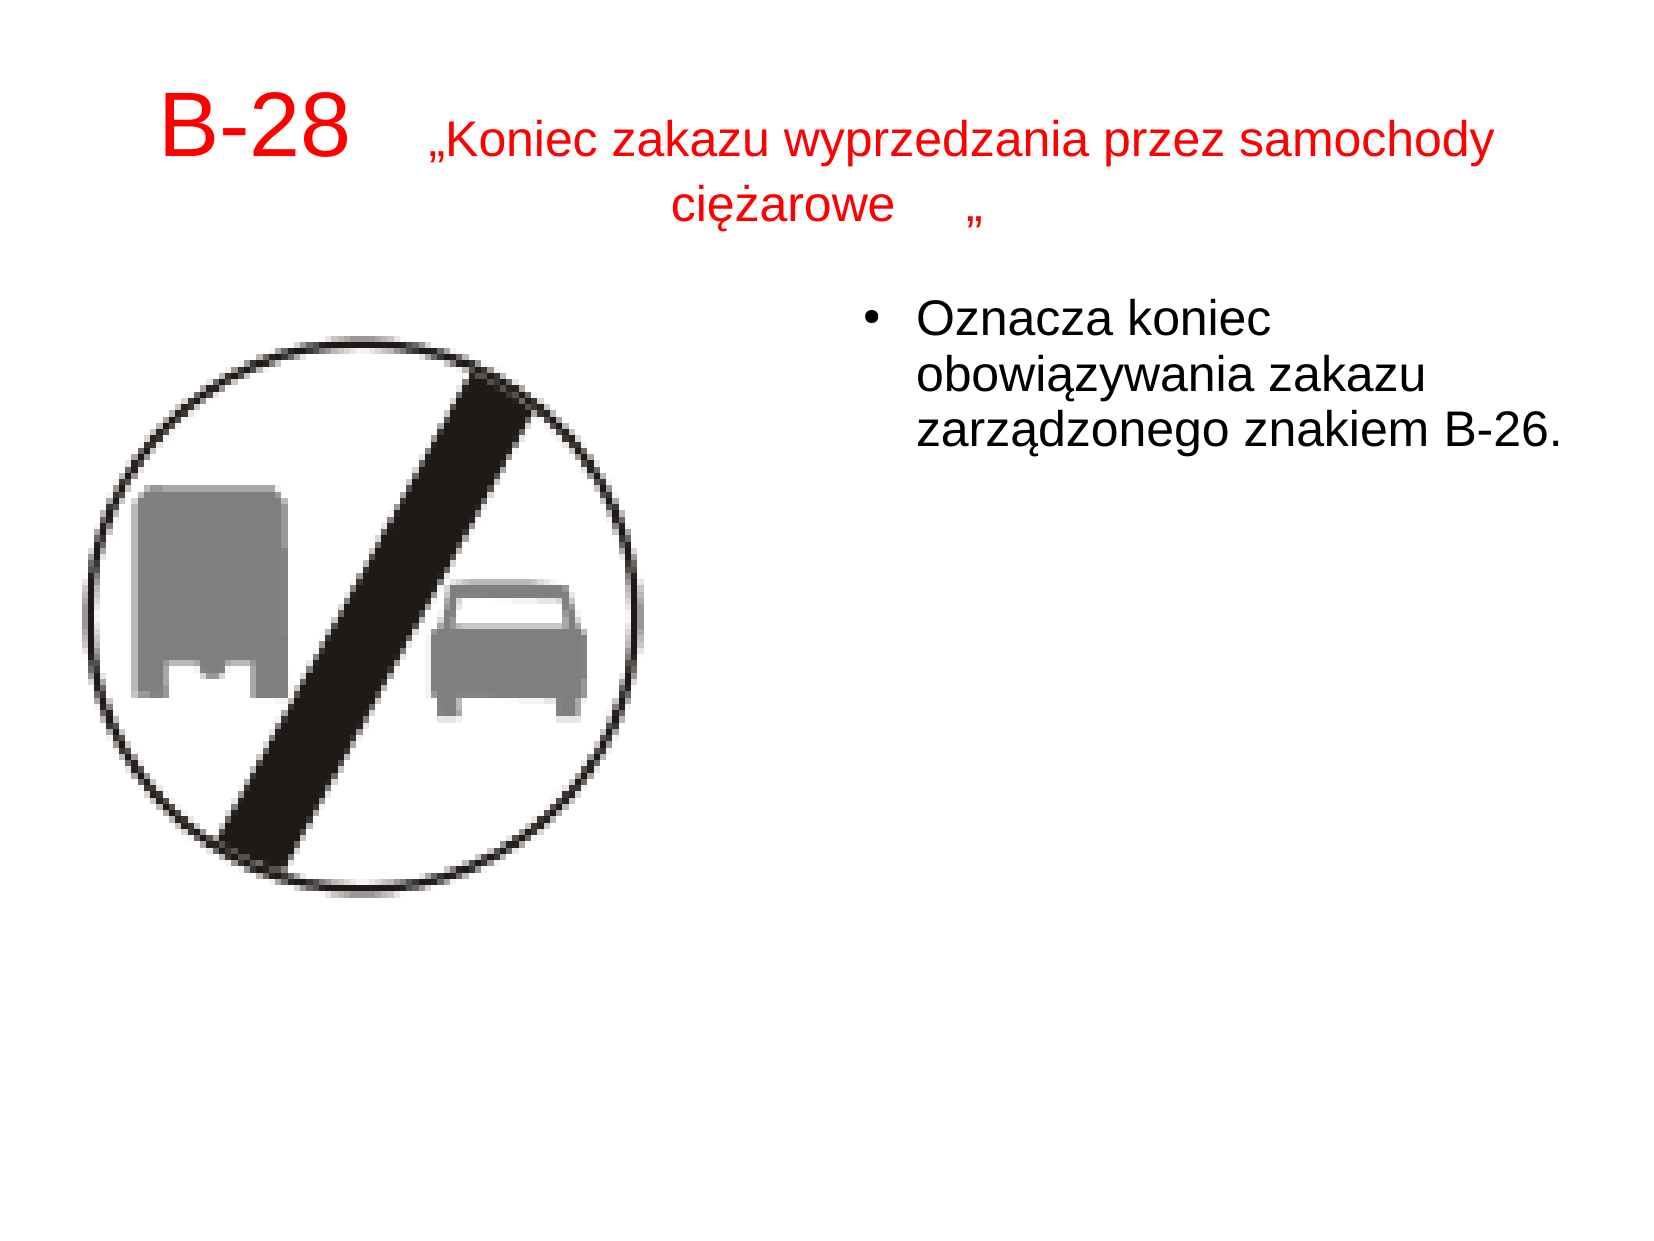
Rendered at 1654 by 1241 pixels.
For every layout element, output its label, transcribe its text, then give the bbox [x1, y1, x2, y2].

list Oznacza koniec obowiązywania zakazu zarządzonego znakiem B-26. [845, 290, 1572, 1094]
title B-28 „Koniec zakazu wyprzedzania przez samochody ciężarowe „ [82, 56, 1571, 250]
picture [82, 336, 644, 898]
